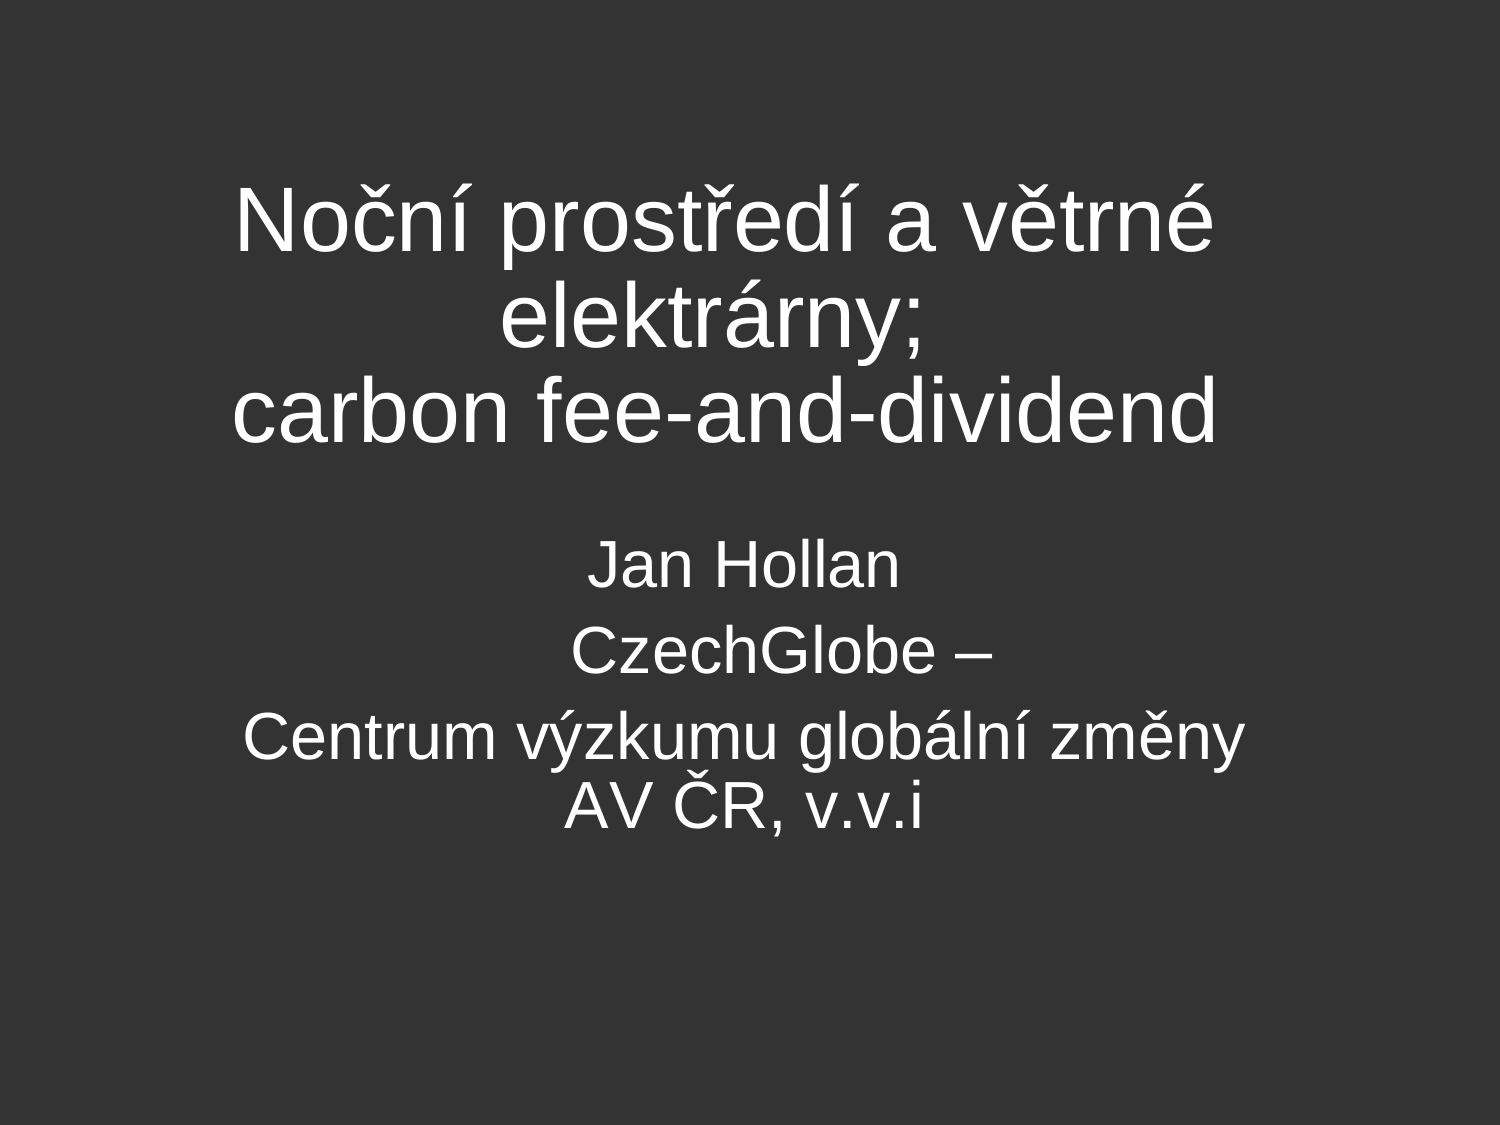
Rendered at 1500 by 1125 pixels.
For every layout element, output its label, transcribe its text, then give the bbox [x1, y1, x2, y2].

subtitle Jan Hollan CzechGlobe – Centrum výzkumu globální změny AV ČR, v.v.i [219, 531, 1270, 935]
title Noční prostředí a větrné elektrárny; carbon fee-and-dividend [88, 172, 1364, 466]
